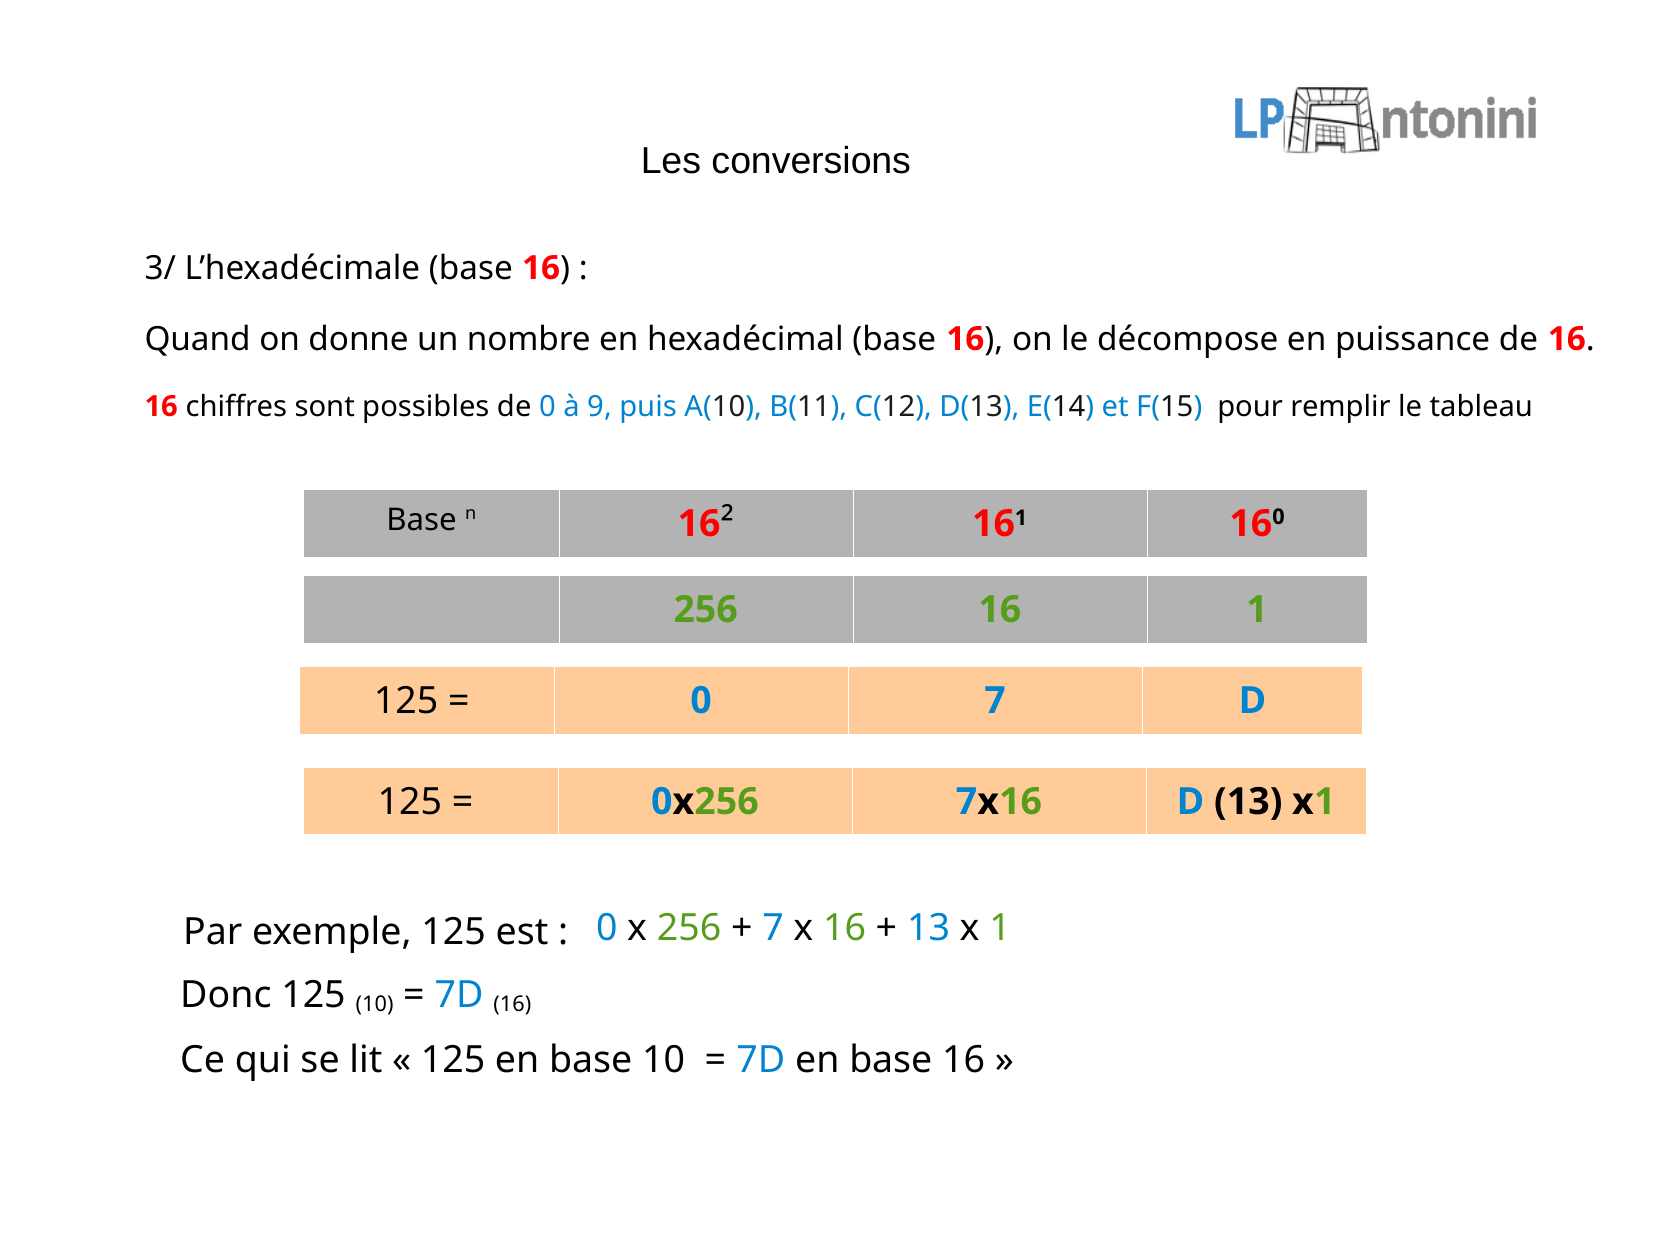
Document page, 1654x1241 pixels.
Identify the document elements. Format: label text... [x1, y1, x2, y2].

table_header 0 [555, 667, 848, 734]
text_box 3/ L’hexadécimale (base 16) : [129, 236, 616, 298]
text_box Par exemple, 125 est : [168, 897, 581, 960]
table_header 256 [560, 576, 853, 643]
table_header 125 = [304, 768, 558, 834]
table_header D [1143, 667, 1362, 734]
text_box 0 x 256 + 7 x 16 + 13 x 1 [581, 893, 1193, 961]
table_header 16² [560, 490, 853, 557]
table_header 1 [1148, 576, 1367, 643]
table_header 125 = [300, 667, 554, 734]
table_header 0x256 [559, 768, 852, 834]
table_header 161 [854, 490, 1147, 557]
table_header 160 [1148, 490, 1367, 557]
text_box Quand on donne un nombre en hexadécimal (base 16), on le décompose en puissance de 16. [129, 307, 1555, 369]
table_header 7 [849, 667, 1142, 734]
table_header 16 [854, 576, 1147, 643]
table_header Base n [304, 490, 559, 557]
text_box 16 chiffres sont possibles de 0 à 9, puis A(10), B(11), C(12), D(13), E(14) et F(15) pour remplir le tableau [129, 377, 1582, 449]
text_box Donc 125 (10) = 7D (16) [165, 960, 674, 1025]
table_header D (13) x1 [1147, 768, 1366, 834]
text_box Ce qui se lit « 125 en base 10 = 7D en base 16 » [165, 1025, 1031, 1104]
table_header 7x16 [853, 768, 1146, 834]
table_header [304, 576, 559, 643]
picture [1228, 82, 1548, 160]
text_box Les conversions [625, 132, 945, 189]
